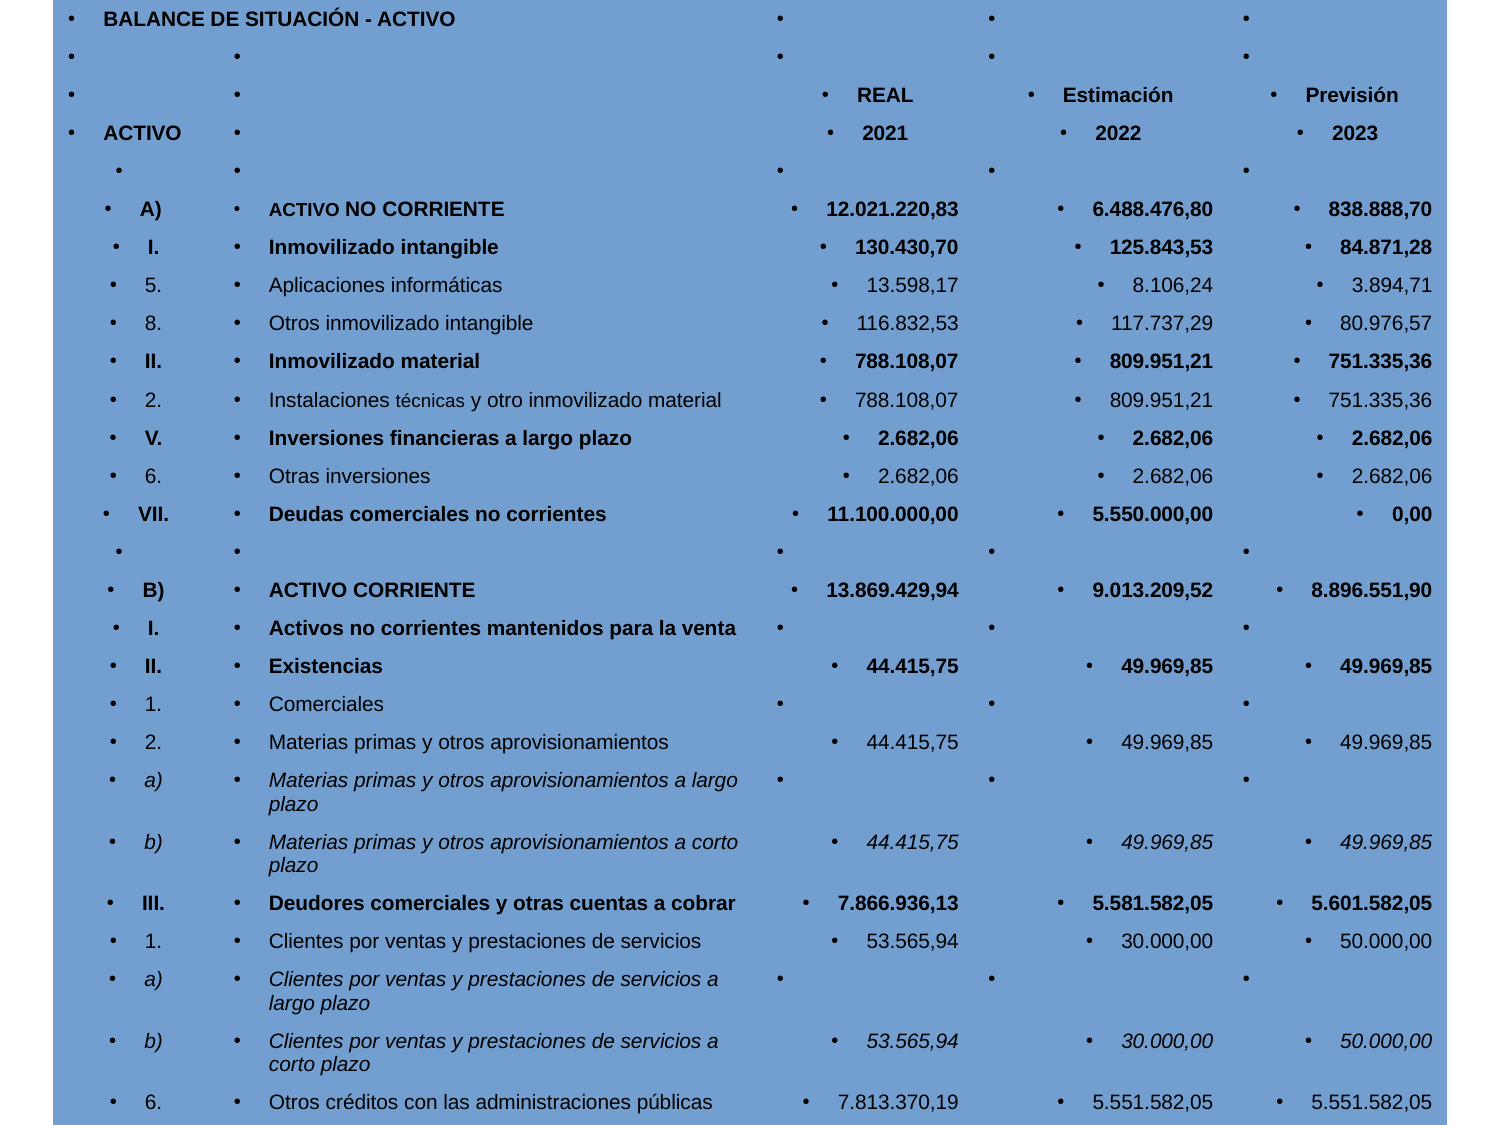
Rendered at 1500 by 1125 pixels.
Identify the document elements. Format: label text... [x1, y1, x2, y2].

table_cell [973, 38, 1228, 76]
table_cell 788.108,07 [762, 343, 973, 381]
table_cell [762, 533, 973, 571]
table_cell 13.869.429,94 [762, 571, 973, 609]
table_cell 2021 [762, 114, 973, 152]
table_cell b) [53, 1022, 219, 1083]
table_cell Estimación [973, 76, 1228, 114]
table_cell [219, 38, 762, 76]
table_cell [1228, 762, 1447, 823]
table_cell 9.013.209,52 [973, 571, 1228, 609]
table_cell Materias primas y otros aprovisionamientos [219, 724, 762, 762]
table_cell 838.888,70 [1228, 190, 1447, 229]
table_cell 49.969,85 [973, 648, 1228, 686]
table_cell 809.951,21 [973, 381, 1228, 419]
table_cell [762, 38, 973, 76]
table_cell Otros créditos con las administraciones públicas [219, 1083, 762, 1122]
table_cell [762, 609, 973, 648]
table_cell b) [53, 823, 219, 885]
table_cell 5. [53, 267, 219, 305]
table_cell 116.832,53 [762, 305, 973, 343]
table_cell 6. [53, 457, 219, 495]
table_cell V. [53, 419, 219, 457]
table_cell Clientes por ventas y prestaciones de servicios [219, 923, 762, 961]
table_cell III. [53, 885, 219, 923]
table_cell 49.969,85 [1228, 648, 1447, 686]
table_cell 8. [53, 305, 219, 343]
table_cell 8.896.551,90 [1228, 571, 1447, 609]
table_cell 49.969,85 [1228, 724, 1447, 762]
table_cell Materias primas y otros aprovisionamientos a largo plazo [219, 762, 762, 823]
table_cell 49.969,85 [973, 823, 1228, 885]
table_cell 2023 [1228, 114, 1447, 152]
table_cell ACTIVO CORRIENTE [219, 571, 762, 609]
table_cell ACTIVO [53, 114, 219, 152]
table_cell 117.737,29 [973, 305, 1228, 343]
table_cell 44.415,75 [762, 648, 973, 686]
table_cell a) [53, 961, 219, 1022]
table_cell a) [53, 762, 219, 823]
table_cell Clientes por ventas y prestaciones de servicios a corto plazo [219, 1022, 762, 1083]
table_cell 2. [53, 381, 219, 419]
table_cell 11.100.000,00 [762, 495, 973, 533]
table_cell [53, 76, 219, 114]
table_cell REAL [762, 76, 973, 114]
table_cell ACTIVO NO CORRIENTE [219, 190, 762, 229]
table_cell 6. [53, 1083, 219, 1122]
table_cell Deudores comerciales y otras cuentas a cobrar [219, 885, 762, 923]
table_cell 53.565,94 [762, 1022, 973, 1083]
table_cell 5.601.582,05 [1228, 885, 1447, 923]
table_cell 12.021.220,83 [762, 190, 973, 229]
table_cell Previsión [1228, 76, 1447, 114]
table_cell 2.682,06 [1228, 457, 1447, 495]
table_cell Instalaciones técnicas y otro inmovilizado material [219, 381, 762, 419]
table_cell Comerciales [219, 686, 762, 724]
table_cell VII. [53, 495, 219, 533]
table_cell 49.969,85 [1228, 823, 1447, 885]
table_cell 5.581.582,05 [973, 885, 1228, 923]
table_header [973, 0, 1228, 38]
table_cell Deudas comerciales no corrientes [219, 495, 762, 533]
table_cell [219, 76, 762, 114]
table_cell I. [53, 609, 219, 648]
table_cell 2.682,06 [973, 419, 1228, 457]
table_cell [53, 533, 219, 571]
table_cell 2.682,06 [1228, 419, 1447, 457]
table_cell [762, 961, 973, 1022]
table_cell [762, 152, 973, 190]
table_cell [762, 762, 973, 823]
table_cell 44.415,75 [762, 823, 973, 885]
table_cell [53, 152, 219, 190]
table_cell 8.106,24 [973, 267, 1228, 305]
table_cell [973, 961, 1228, 1022]
table_header BALANCE DE SITUACIÓN - ACTIVO [53, 0, 762, 38]
table_cell 50.000,00 [1228, 1022, 1447, 1083]
table_cell 1. [53, 923, 219, 961]
table_cell [973, 762, 1228, 823]
table_cell 2.682,06 [762, 419, 973, 457]
table_cell 7.866.936,13 [762, 885, 973, 923]
table_cell 788.108,07 [762, 381, 973, 419]
table_cell [1228, 533, 1447, 571]
table_cell Otras inversiones [219, 457, 762, 495]
table_cell Inmovilizado material [219, 343, 762, 381]
table_cell 7.813.370,19 [762, 1083, 973, 1122]
table_cell [973, 533, 1228, 571]
table_cell 2022 [973, 114, 1228, 152]
table_cell 751.335,36 [1228, 381, 1447, 419]
table_cell 809.951,21 [973, 343, 1228, 381]
table_cell Inversiones financieras a largo plazo [219, 419, 762, 457]
table_cell [1228, 609, 1447, 648]
table_cell 3.894,71 [1228, 267, 1447, 305]
table_cell Otros inmovilizado intangible [219, 305, 762, 343]
table_cell II. [53, 648, 219, 686]
table_cell 0,00 [1228, 495, 1447, 533]
table_cell 2.682,06 [762, 457, 973, 495]
table_header [1228, 0, 1447, 38]
table_cell II. [53, 343, 219, 381]
table_cell 80.976,57 [1228, 305, 1447, 343]
table_cell 5.551.582,05 [973, 1083, 1228, 1122]
table_cell 130.430,70 [762, 229, 973, 267]
table_cell Clientes por ventas y prestaciones de servicios a largo plazo [219, 961, 762, 1022]
table_cell 1. [53, 686, 219, 724]
table_cell 5.550.000,00 [973, 495, 1228, 533]
table_cell 5.551.582,05 [1228, 1083, 1447, 1122]
table_cell A) [53, 190, 219, 229]
table_cell B) [53, 571, 219, 609]
table_cell Aplicaciones informáticas [219, 267, 762, 305]
table_cell [973, 609, 1228, 648]
table_cell 49.969,85 [973, 724, 1228, 762]
table_cell [1228, 961, 1447, 1022]
table_cell 44.415,75 [762, 724, 973, 762]
table_cell [762, 686, 973, 724]
table_cell 2. [53, 724, 219, 762]
table_cell Materias primas y otros aprovisionamientos a corto plazo [219, 823, 762, 885]
table_cell 125.843,53 [973, 229, 1228, 267]
table_cell 30.000,00 [973, 1022, 1228, 1083]
table_cell [53, 38, 219, 76]
table_cell [219, 114, 762, 152]
table_cell 50.000,00 [1228, 923, 1447, 961]
table_cell 2.682,06 [973, 457, 1228, 495]
table_cell 53.565,94 [762, 923, 973, 961]
table_cell [219, 533, 762, 571]
table_cell Activos no corrientes mantenidos para la venta [219, 609, 762, 648]
table_cell [973, 152, 1228, 190]
table_cell [219, 152, 762, 190]
table_cell 84.871,28 [1228, 229, 1447, 267]
table_cell [1228, 152, 1447, 190]
table_cell [1228, 38, 1447, 76]
table_cell [973, 686, 1228, 724]
table_cell 30.000,00 [973, 923, 1228, 961]
table_cell Inmovilizado intangible [219, 229, 762, 267]
table_cell I. [53, 229, 219, 267]
table_cell 6.488.476,80 [973, 190, 1228, 229]
table_cell 13.598,17 [762, 267, 973, 305]
table_cell Existencias [219, 648, 762, 686]
table_header [762, 0, 973, 38]
table_cell 751.335,36 [1228, 343, 1447, 381]
table_cell [1228, 686, 1447, 724]
